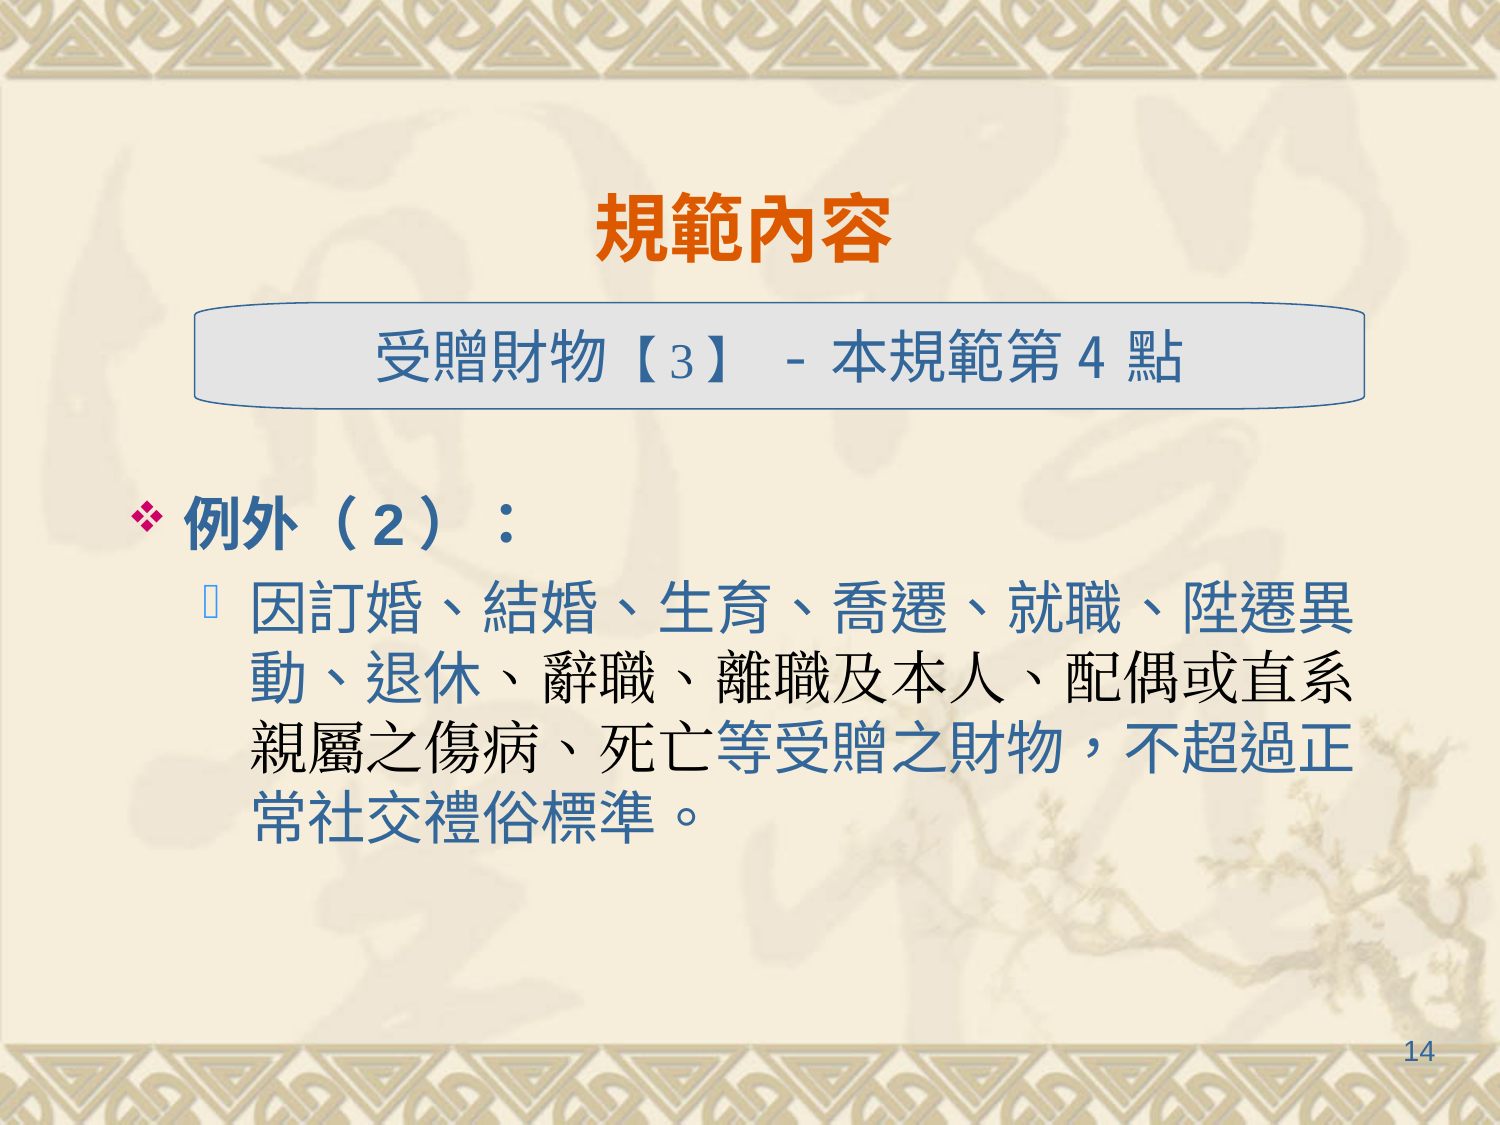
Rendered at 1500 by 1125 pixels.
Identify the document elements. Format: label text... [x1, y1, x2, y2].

list 例外（2）： 因訂婚、結婚、生育、喬遷、就職、陞遷異動、退休、辭職、離職及本人、配偶或直系親屬之傷病、死亡等受贈之財物，不超過正常社交禮俗標準。 [112, 479, 1424, 1035]
text_box <編號> [1074, 1024, 1451, 1103]
text_box 受贈財物【3】 -本規範第4點 [194, 302, 1365, 409]
picture [0, 0, 1500, 1125]
title 規範內容 [442, 160, 1046, 292]
